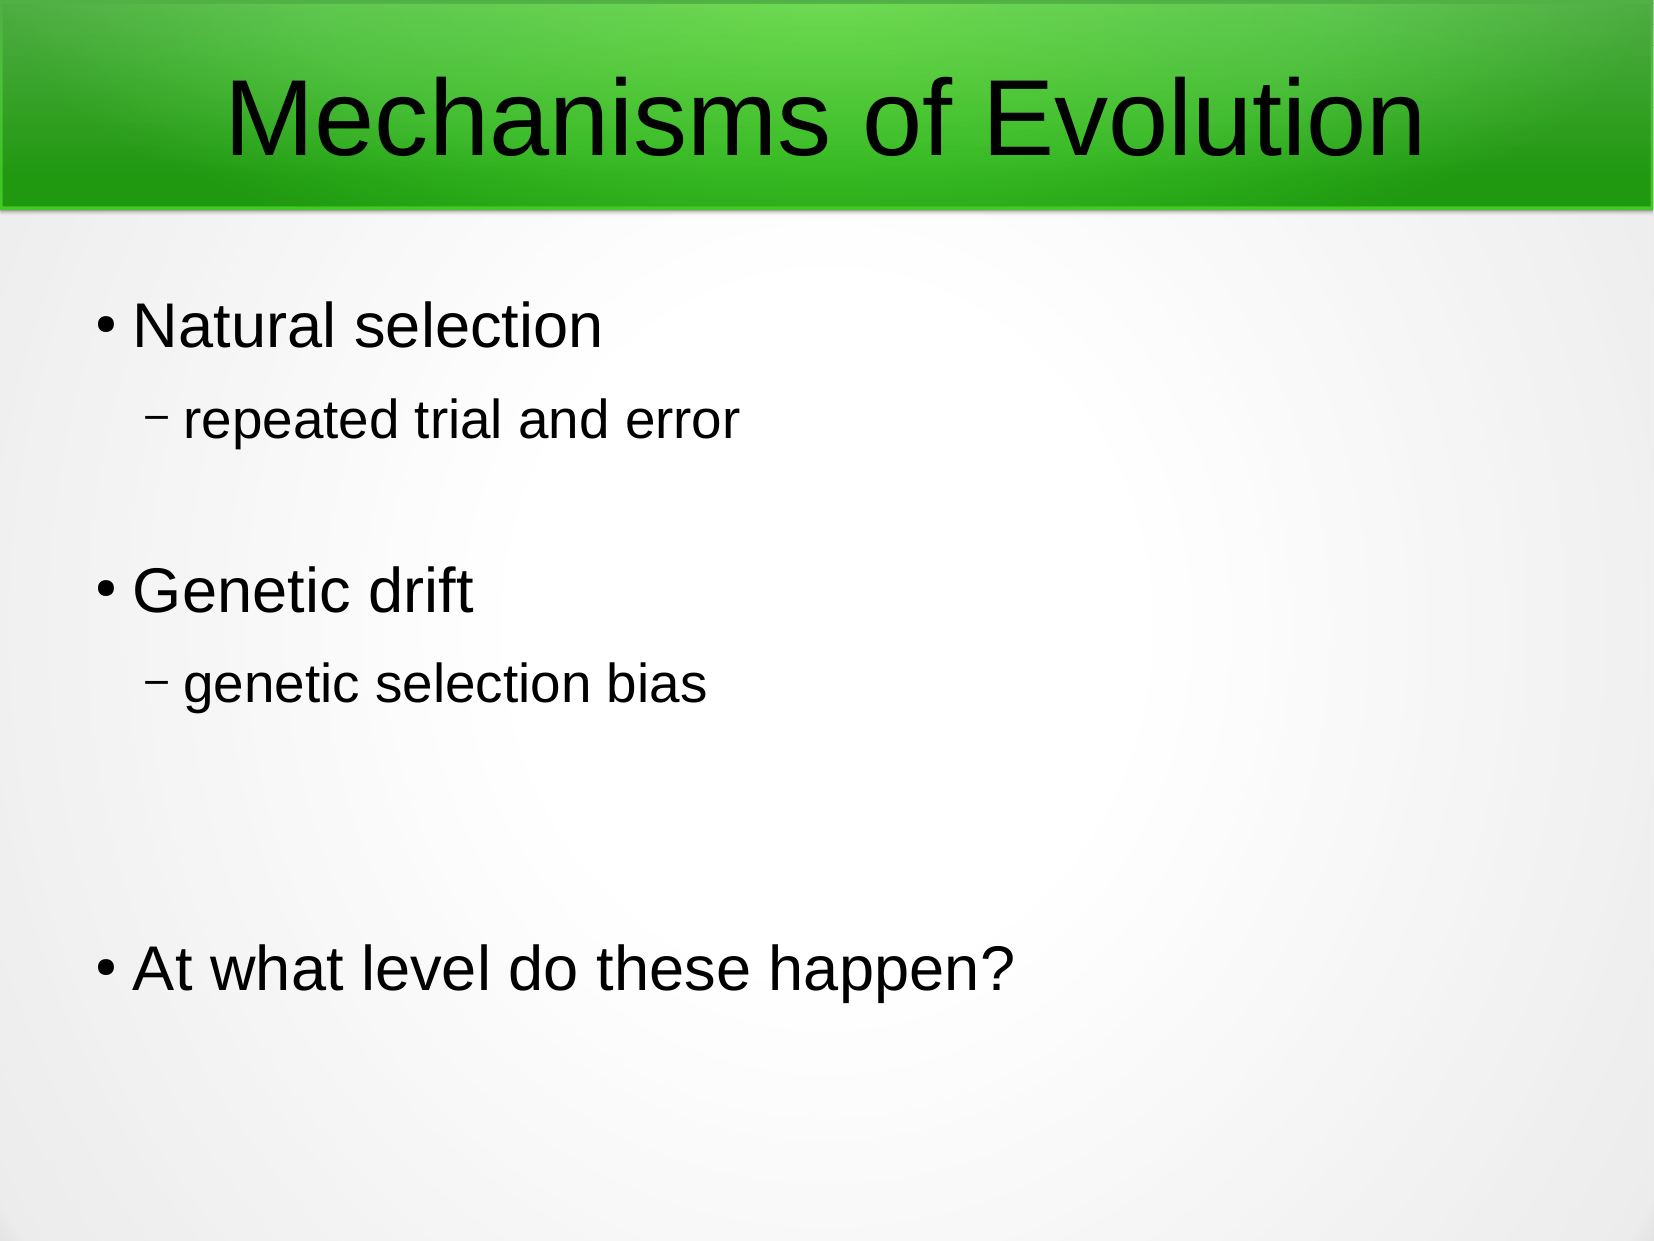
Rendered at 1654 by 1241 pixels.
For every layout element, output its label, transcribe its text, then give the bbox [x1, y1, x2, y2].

list Natural selection repeated trial and error Genetic drift genetic selection bias At what level do these happen? [82, 290, 1590, 1010]
title Mechanisms of Evolution [82, 47, 1571, 189]
